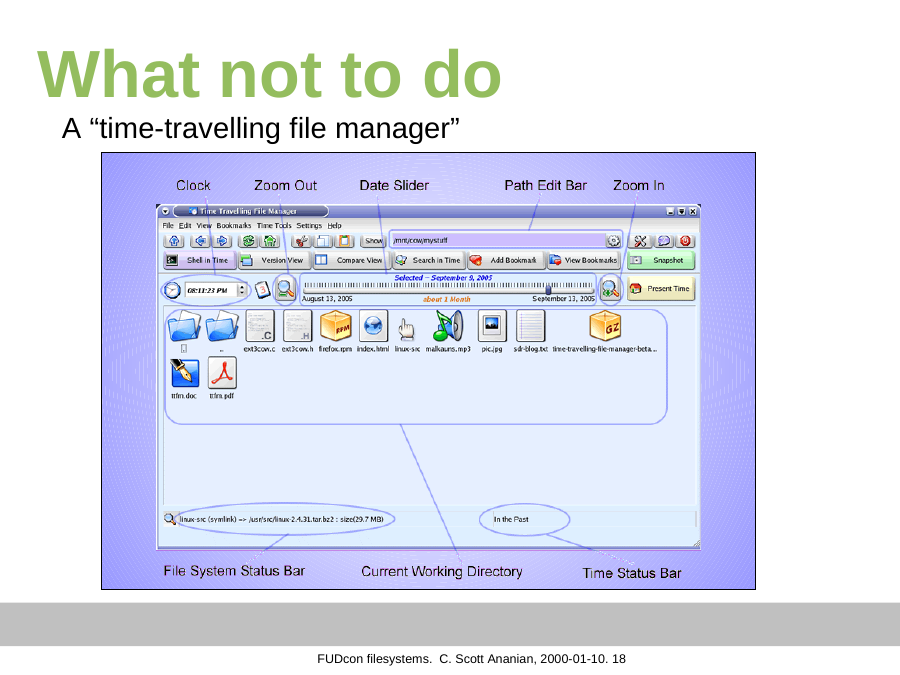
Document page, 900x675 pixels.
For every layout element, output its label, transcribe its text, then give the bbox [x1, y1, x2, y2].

text_box [101, 152, 756, 590]
picture [156, 161, 701, 590]
list A “time-travelling file manager” [61, 112, 844, 675]
title What not to do [37, 37, 856, 211]
